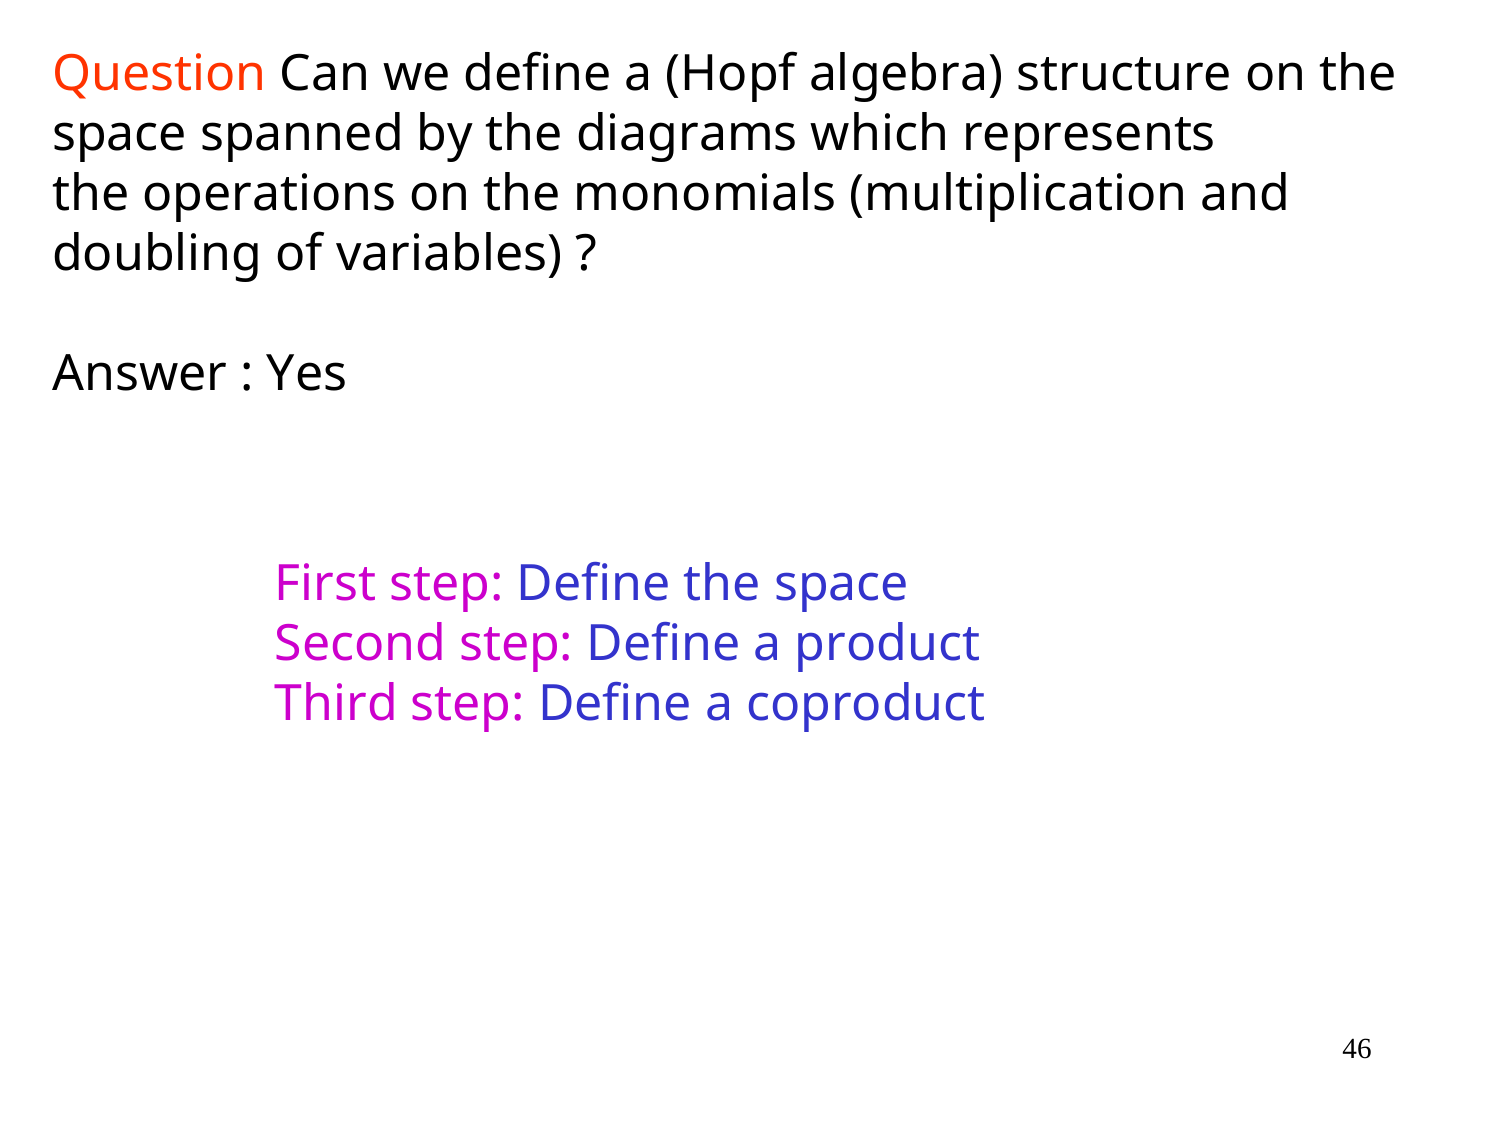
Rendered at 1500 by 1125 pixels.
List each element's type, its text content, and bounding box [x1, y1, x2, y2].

text_box First step: Define the space Second step: Define a product Third step: Define a coproduct [259, 542, 1176, 739]
text_box Question Can we define a (Hopf algebra) structure on the space spanned by the diagrams which represents the operations on the monomials (multiplication and doubling of variables) ? Answer : Yes [37, 32, 1476, 409]
